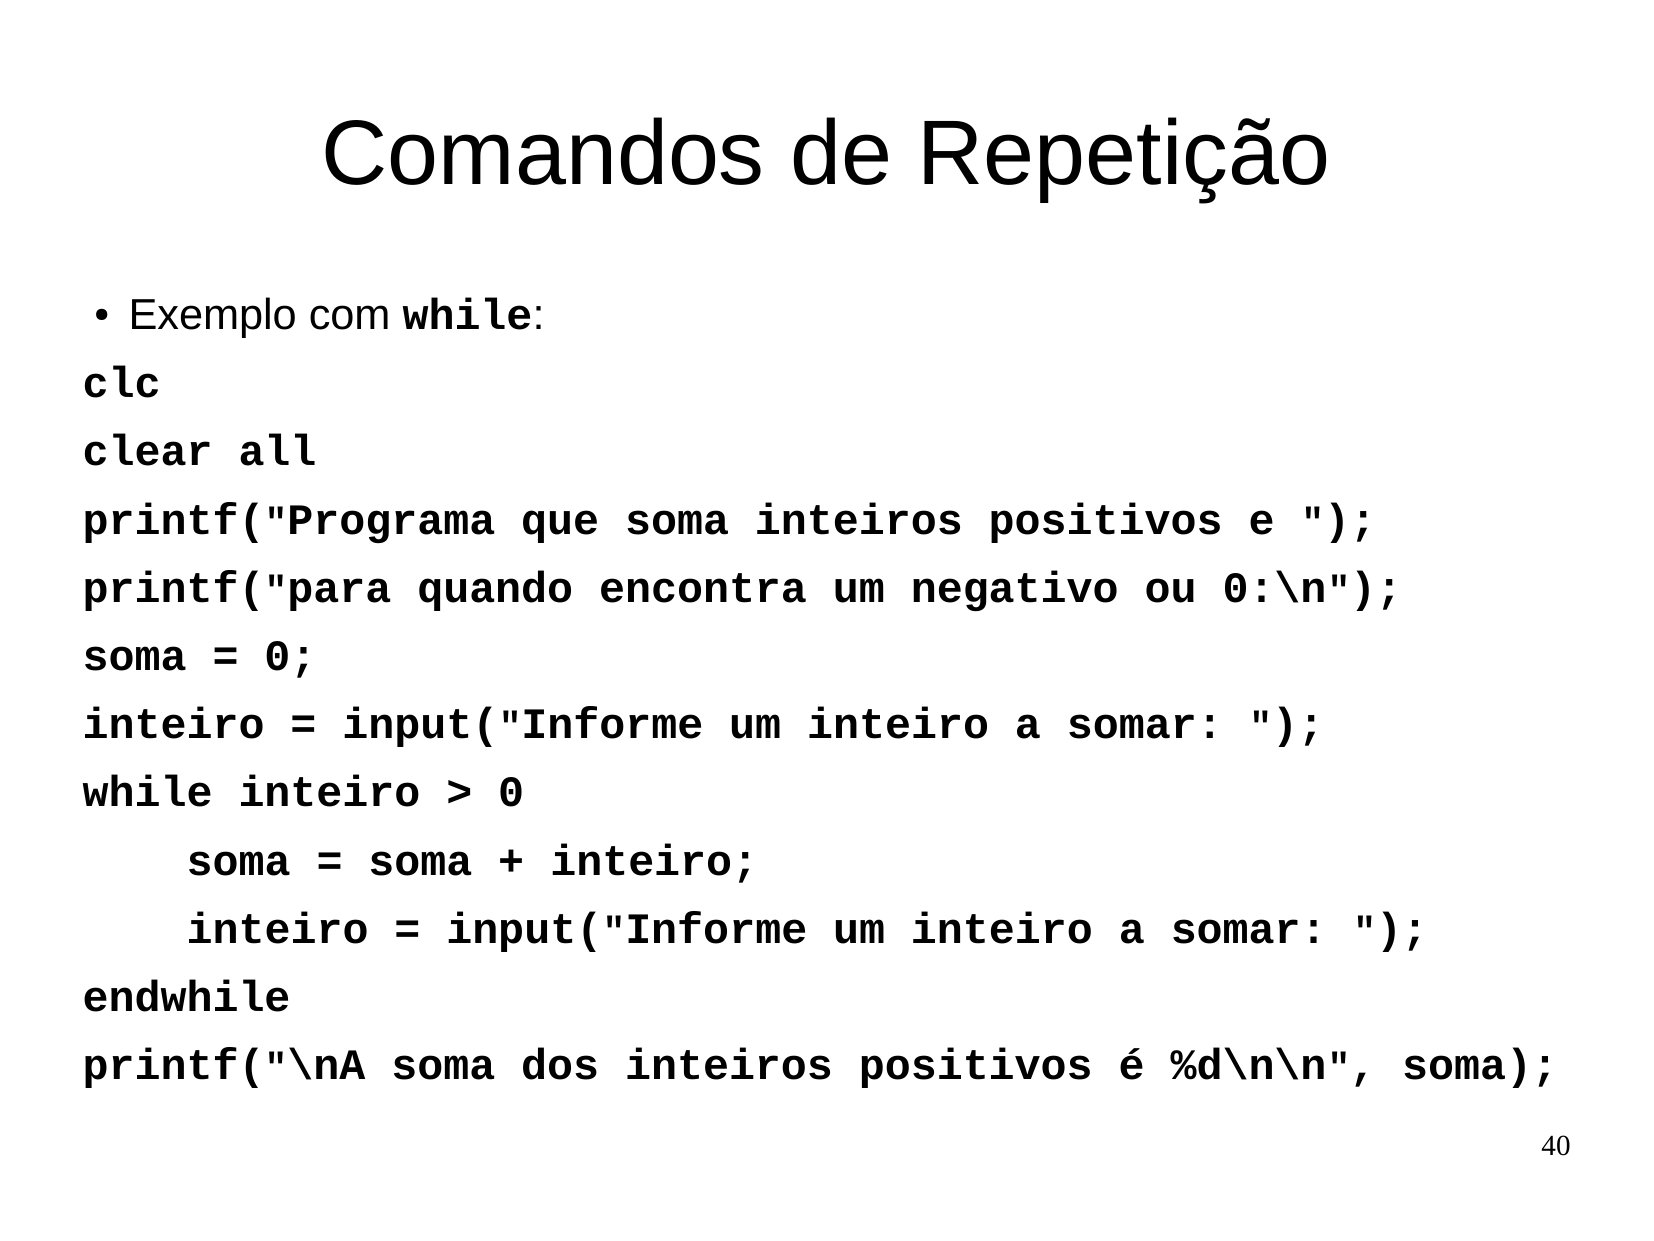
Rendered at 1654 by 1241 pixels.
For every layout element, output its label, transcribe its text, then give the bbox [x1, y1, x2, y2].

list Exemplo com while: clc clear all printf("Programa que soma inteiros positivos e "); printf("para quando encontra um negativo ou 0:\n"); soma = 0; inteiro = input("Informe um inteiro a somar: "); while inteiro > 0 soma = soma + inteiro; inteiro = input("Informe um inteiro a somar: "); endwhile printf("\nA soma dos inteiros positivos é %d\n\n", soma); [82, 290, 1571, 1134]
title Comandos de Repetição [82, 49, 1571, 257]
